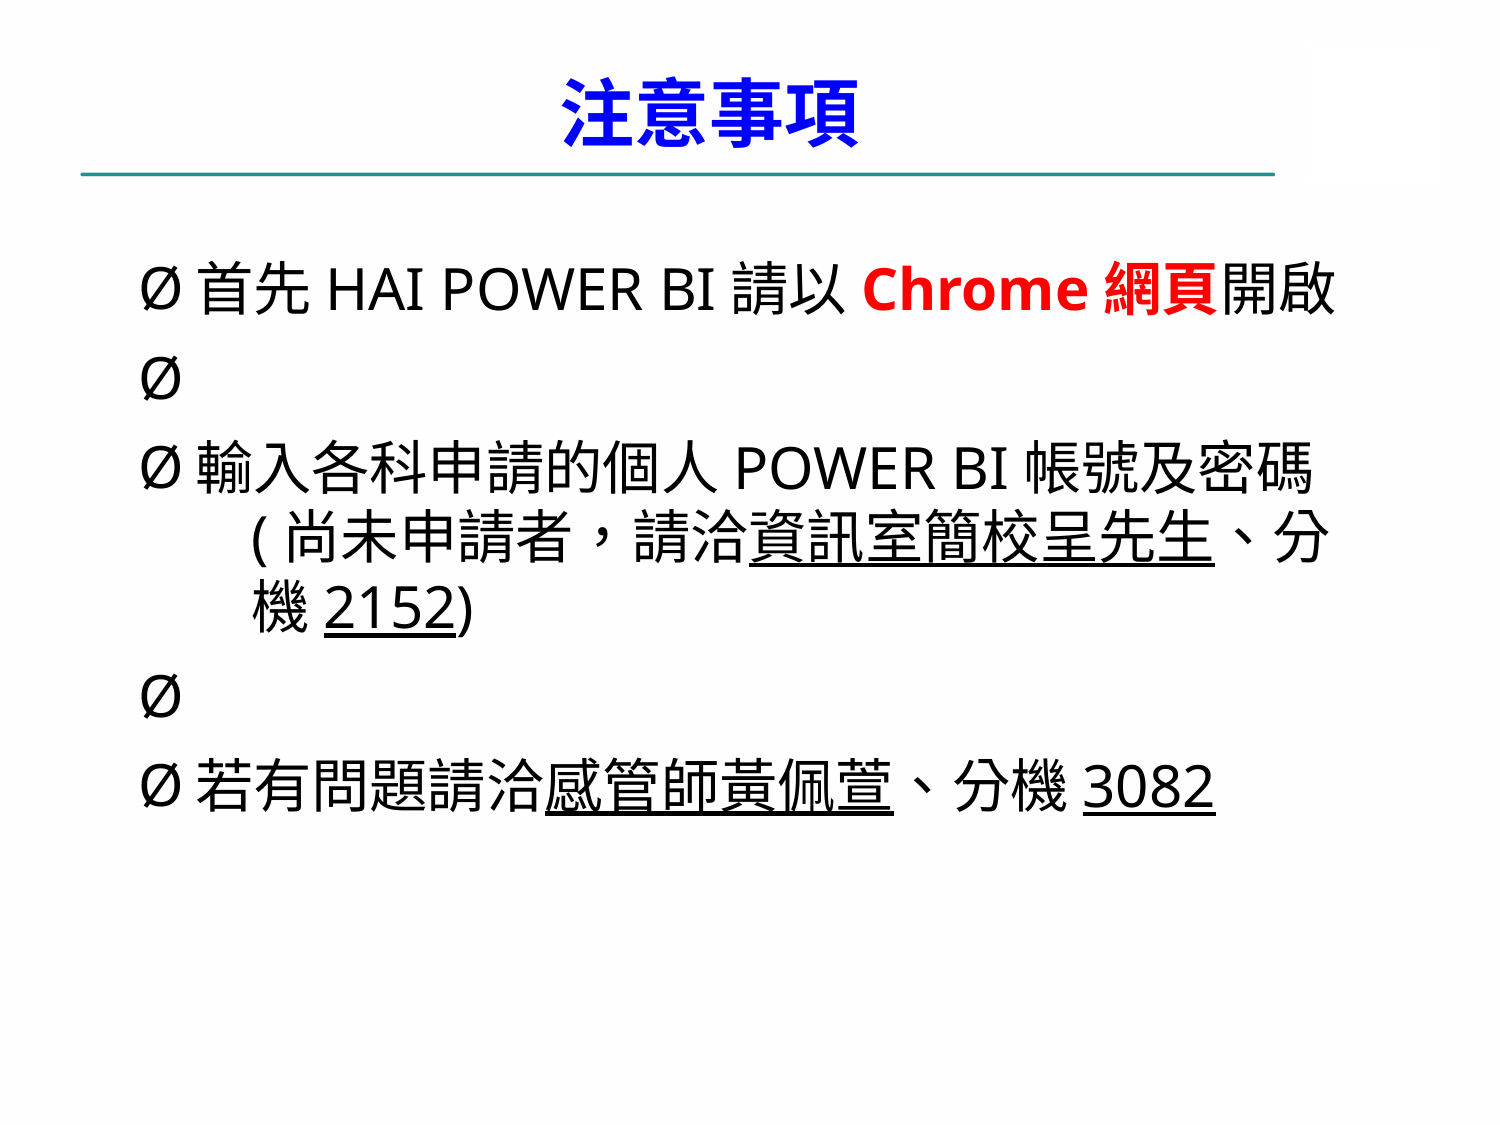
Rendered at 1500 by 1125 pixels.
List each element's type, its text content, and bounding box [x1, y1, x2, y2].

title 注意事項 [80, 56, 1339, 166]
list 首先HAI POWER BI請以Chrome網頁開啟 輸入各科申請的個人POWER BI帳號及密碼(尚未申請者，請洽資訊室簡校呈先生、分機2152) 若有問題請洽感管師黃佩萱、分機3082 [123, 245, 1383, 901]
